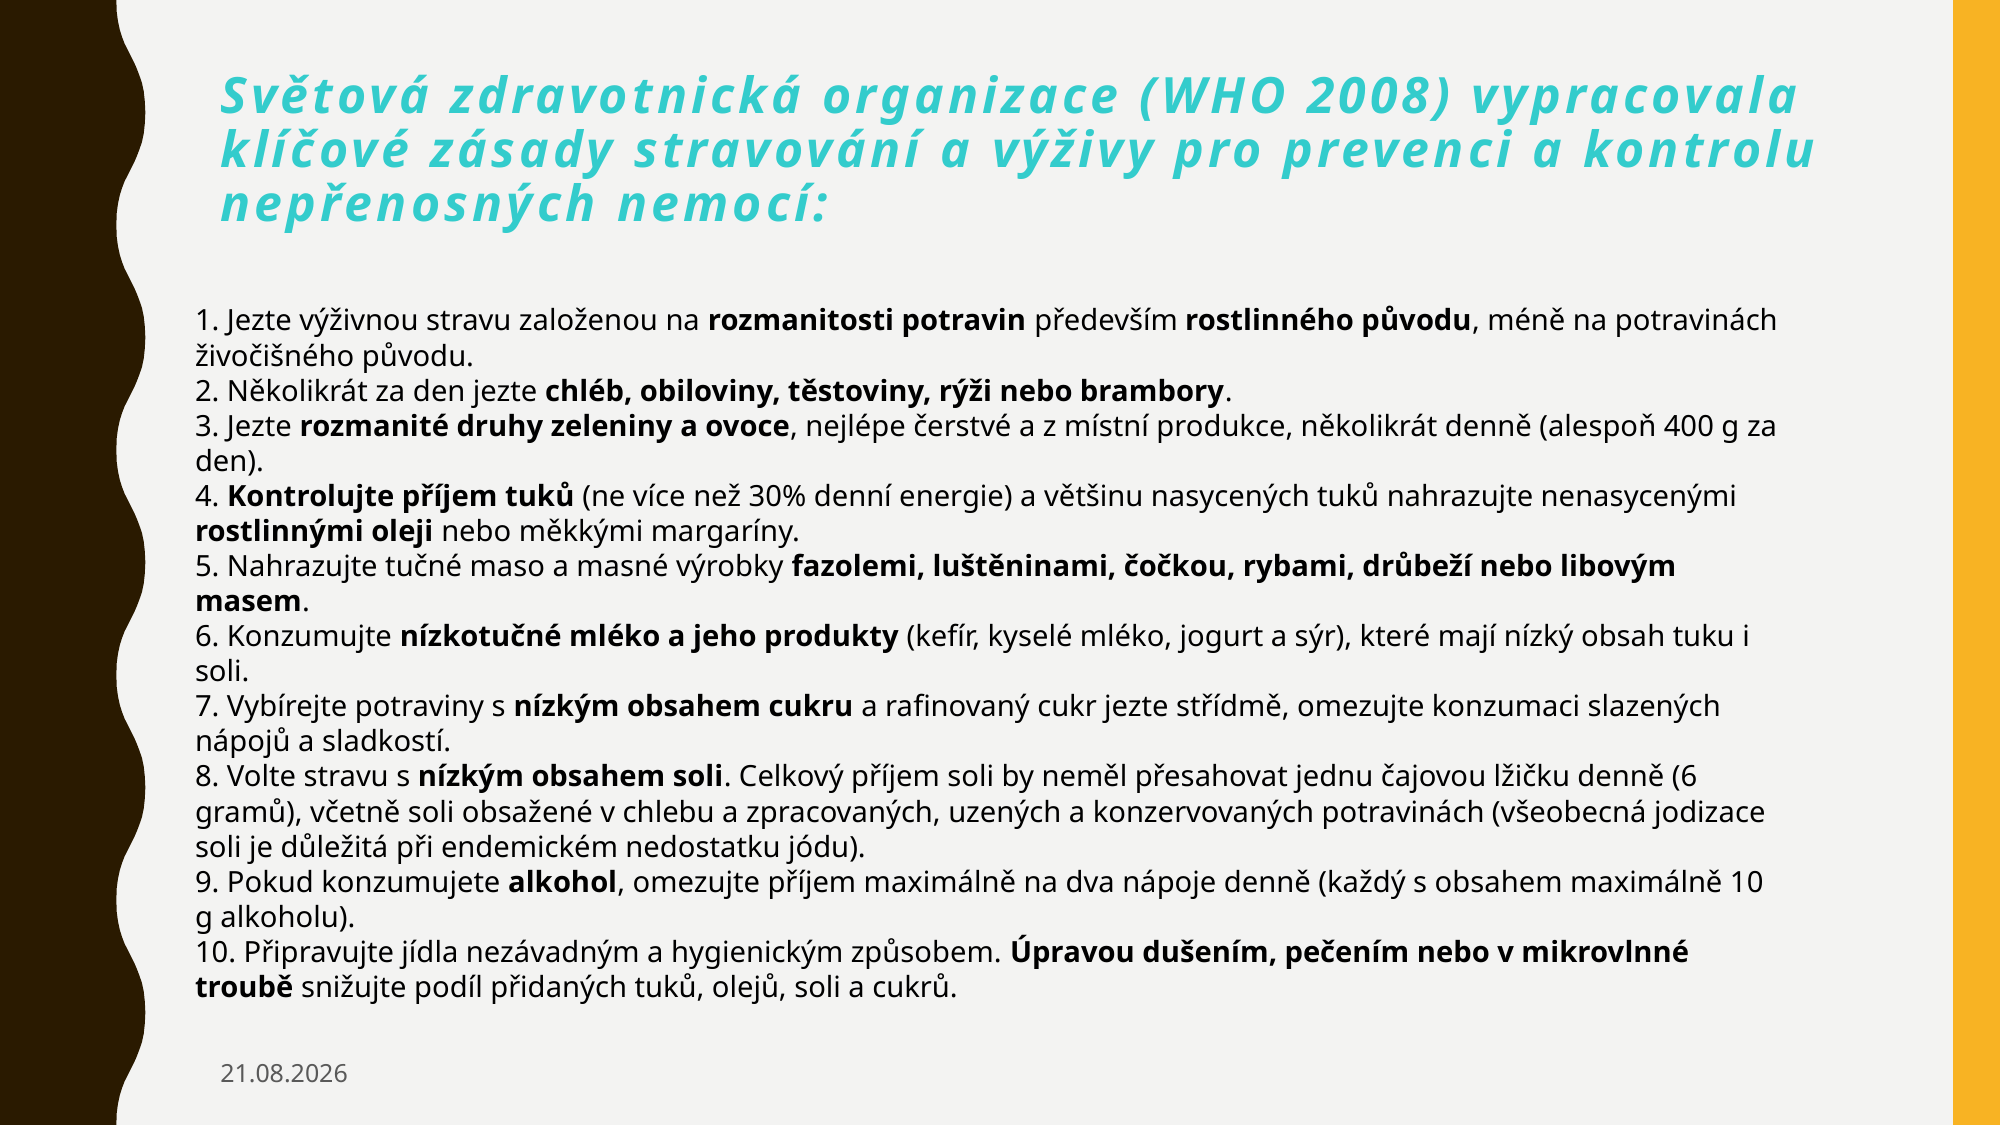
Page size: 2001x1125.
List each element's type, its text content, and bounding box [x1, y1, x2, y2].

text_box 19.02.2020 [205, 1045, 588, 1104]
title Světová zdravotnická organizace (WHO 2008) vypracovala klíčové zásady stravování a výživy pro prevenci a kontrolu nepřenosných nemocí: [205, 62, 1876, 308]
list 1. Jezte výživnou stravu založenou na rozmanitosti potravin především rostlinného původu, méně na potravinách živočišného původu. 2. Několikrát za den jezte chléb, obiloviny, těstoviny, rýži nebo brambory. 3. Jezte rozmanité druhy zeleniny a ovoce, nejlépe čerstvé a z místní produkce, několikrát denně (alespoň 400 g za den). 4. Kontrolujte příjem tuků (ne více než 30% denní energie) a většinu nasycených tuků nahrazujte nenasycenými rostlinnými oleji nebo měkkými margaríny. 5. Nahrazujte tučné maso a masné výrobky fazolemi, luštěninami, čočkou, rybami, drůbeží nebo libovým masem. 6. Konzumujte nízkotučné mléko a jeho produkty (kefír, kyselé mléko, jogurt a sýr), které mají nízký obsah tuku i soli. 7. Vybírejte potraviny s nízkým obsahem cukru a rafinovaný cukr jezte střídmě, omezujte konzumaci slazených nápojů a sladkostí. 8. Volte stravu s nízkým obsahem soli. Celkový příjem soli by neměl přesahovat jednu čajovou lžičku denně (6 gramů), včetně soli obsažené v chlebu a zpracovaných, uzených a konzervovaných potravinách (všeobecná jodizace soli je důležitá při endemickém nedostatku jódu). 9. Pokud konzumujete alkohol, omezujte příjem maximálně na dva nápoje denně (každý s obsahem maximálně 10 g alkoholu). 10. Připravujte jídla nezávadným a hygienickým způsobem. Úpravou dušením, pečením nebo v mikrovlnné troubě snižujte podíl přidaných tuků, olejů, soli a cukrů. [180, 263, 1795, 1014]
